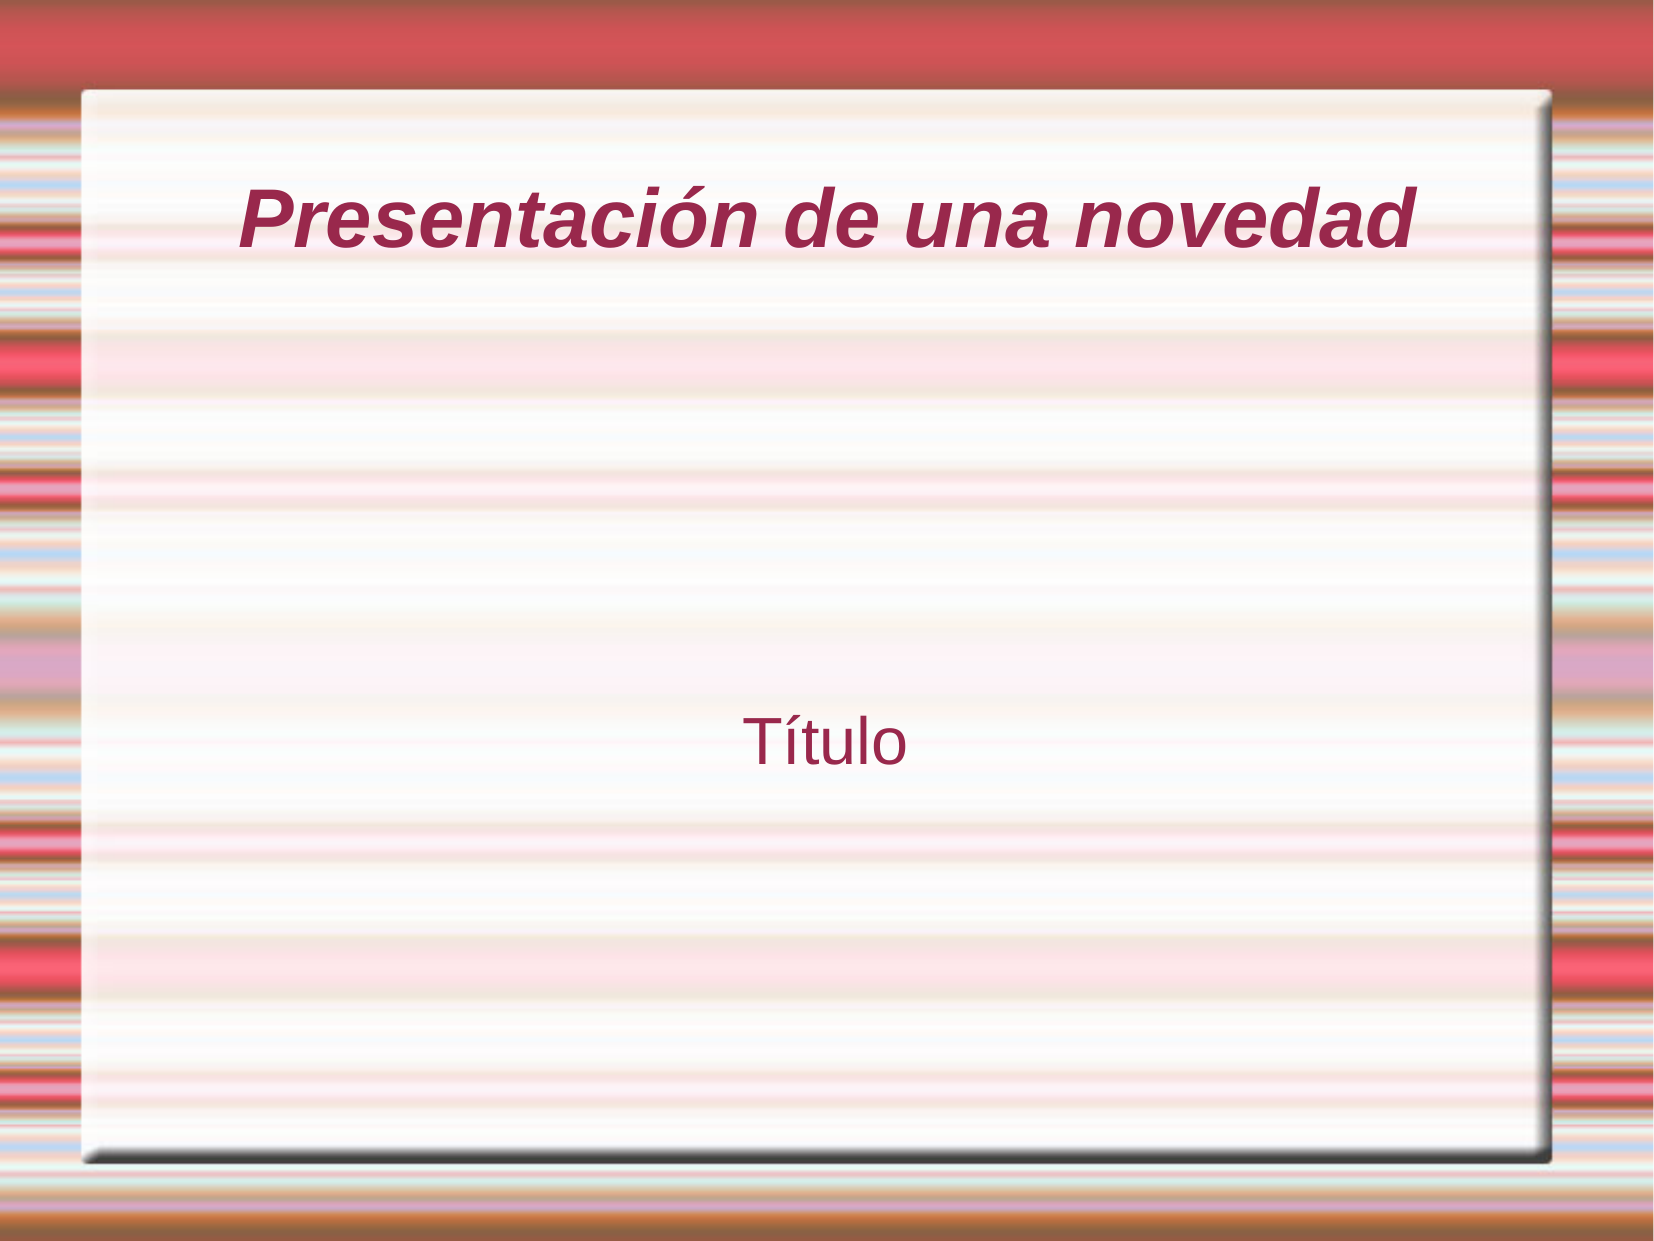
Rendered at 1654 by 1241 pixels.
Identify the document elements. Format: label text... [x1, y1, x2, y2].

subtitle Título [134, 350, 1516, 1133]
picture [0, 0, 1654, 1241]
title Presentación de una novedad [121, 114, 1534, 322]
